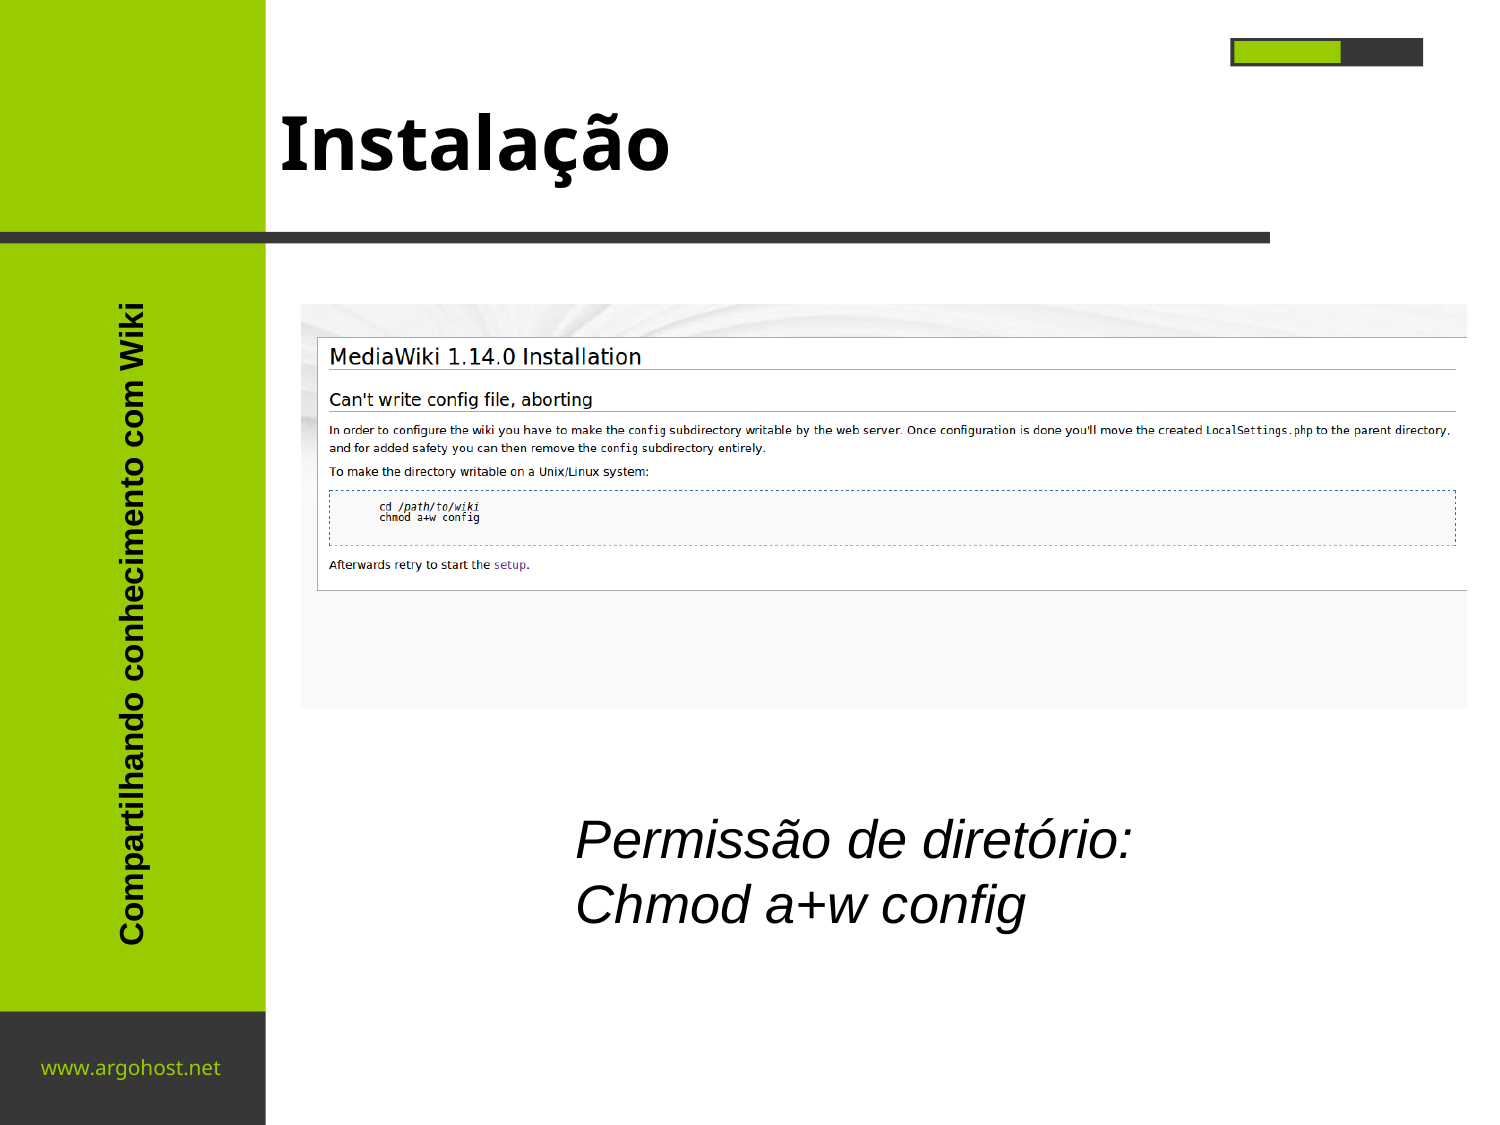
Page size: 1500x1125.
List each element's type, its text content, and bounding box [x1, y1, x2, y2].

text_box Compartilhando conhecimento com Wiki [100, 278, 160, 970]
text_box www.argohost.net [26, 1046, 236, 1088]
text_box [1230, 38, 1424, 67]
text_box Permissão de diretório: Chmod a+w config [561, 797, 1152, 942]
text_box [0, 0, 1270, 1125]
picture [301, 304, 1467, 709]
text_box Instalação [265, 88, 1353, 194]
